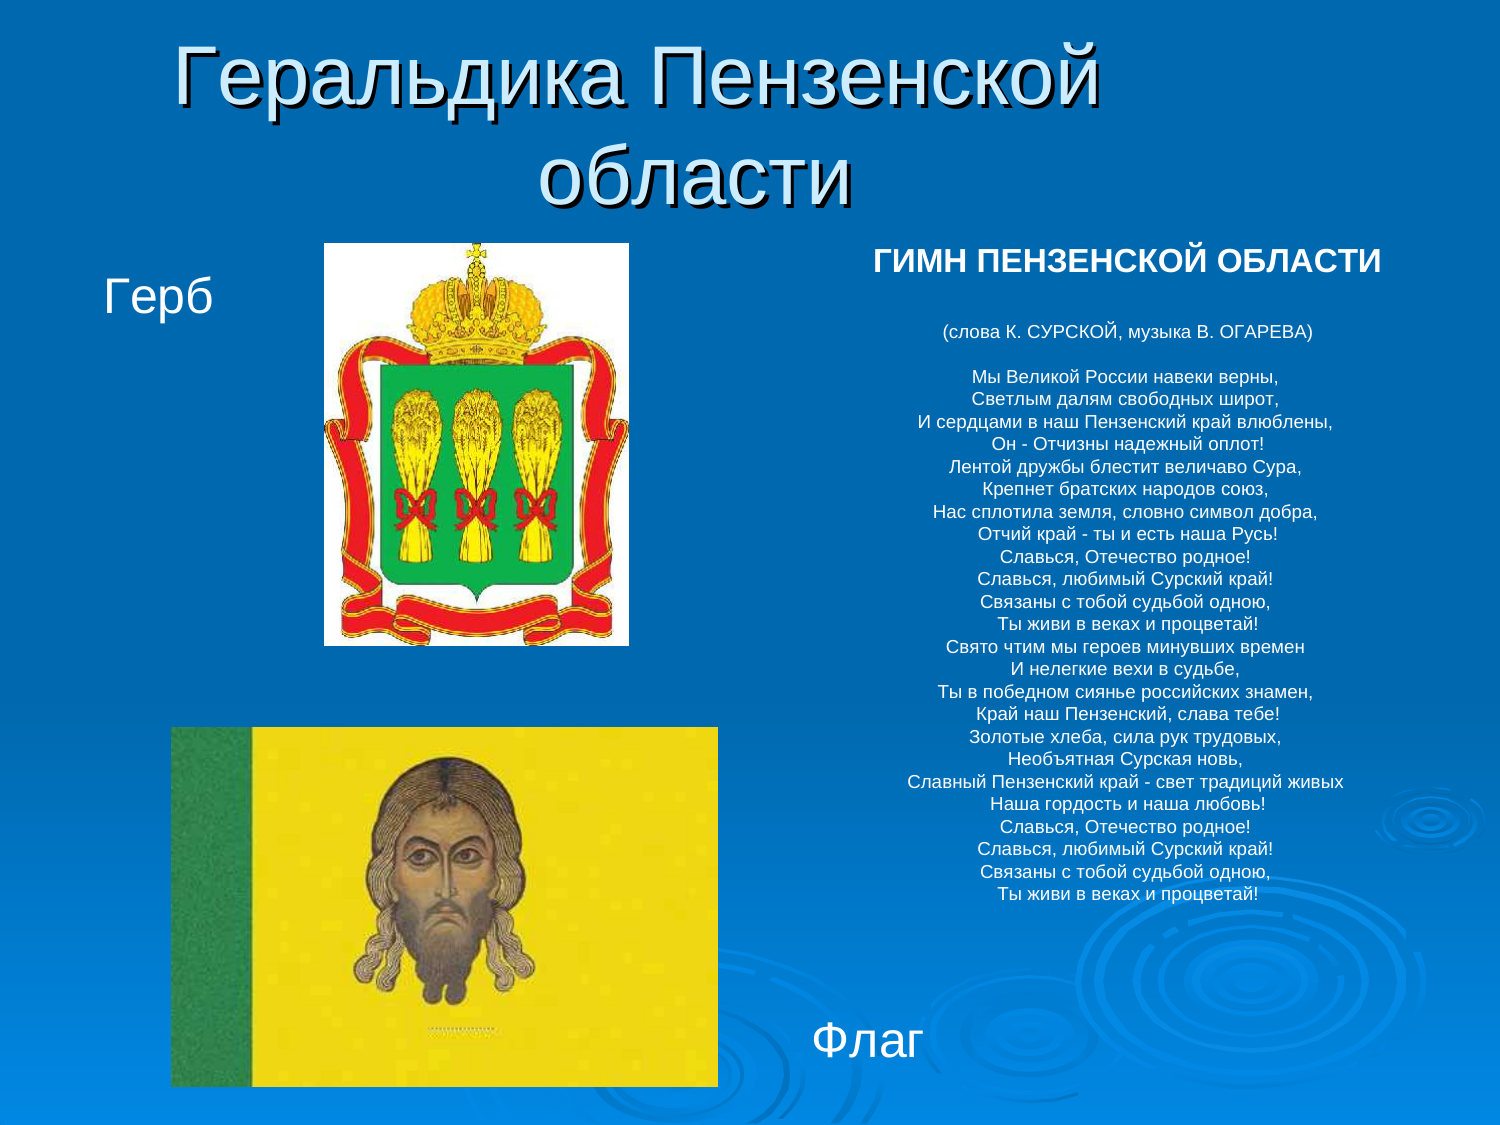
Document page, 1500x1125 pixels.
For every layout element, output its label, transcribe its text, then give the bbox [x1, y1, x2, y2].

picture [324, 243, 629, 646]
text_box Флаг [797, 999, 1081, 1075]
text_box ГИМН ПЕНЗЕНСКОЙ ОБЛАСТИ (слова К. СУРСКОЙ, музыка В. ОГАРЕВА) Мы Великой России навеки верны, Светлым далям свободных широт, И сердцами в наш Пензенский край влюблены, Он - Отчизны надежный оплот! Лентой дружбы блестит величаво Сура, Крепнет братских народов союз, Нас сплотила земля, словно символ добра, Отчий край - ты и есть наша Русь! Славься, Отечество родное! Славься, любимый Сурский край! Связаны с тобой судьбой одною, Ты живи в веках и процветай! Свято чтим мы героев минувших времен И нелегкие вехи в судьбе, Ты в победном сиянье российских знамен, Край наш Пензенский, слава тебе! Золотые хлеба, сила рук трудовых, Необъятная Сурская новь, Славный Пензенский край - свет традиций живых Наша гордость и наша любовь! Славься, Отечество родное! Славься, любимый Сурский край! Связаны с тобой судьбой одною, Ты живи в веках и процветай! [832, 231, 1424, 913]
text_box Герб [88, 255, 290, 331]
text_box Геральдика Пензенской области [41, 13, 1351, 229]
picture [171, 727, 718, 1087]
